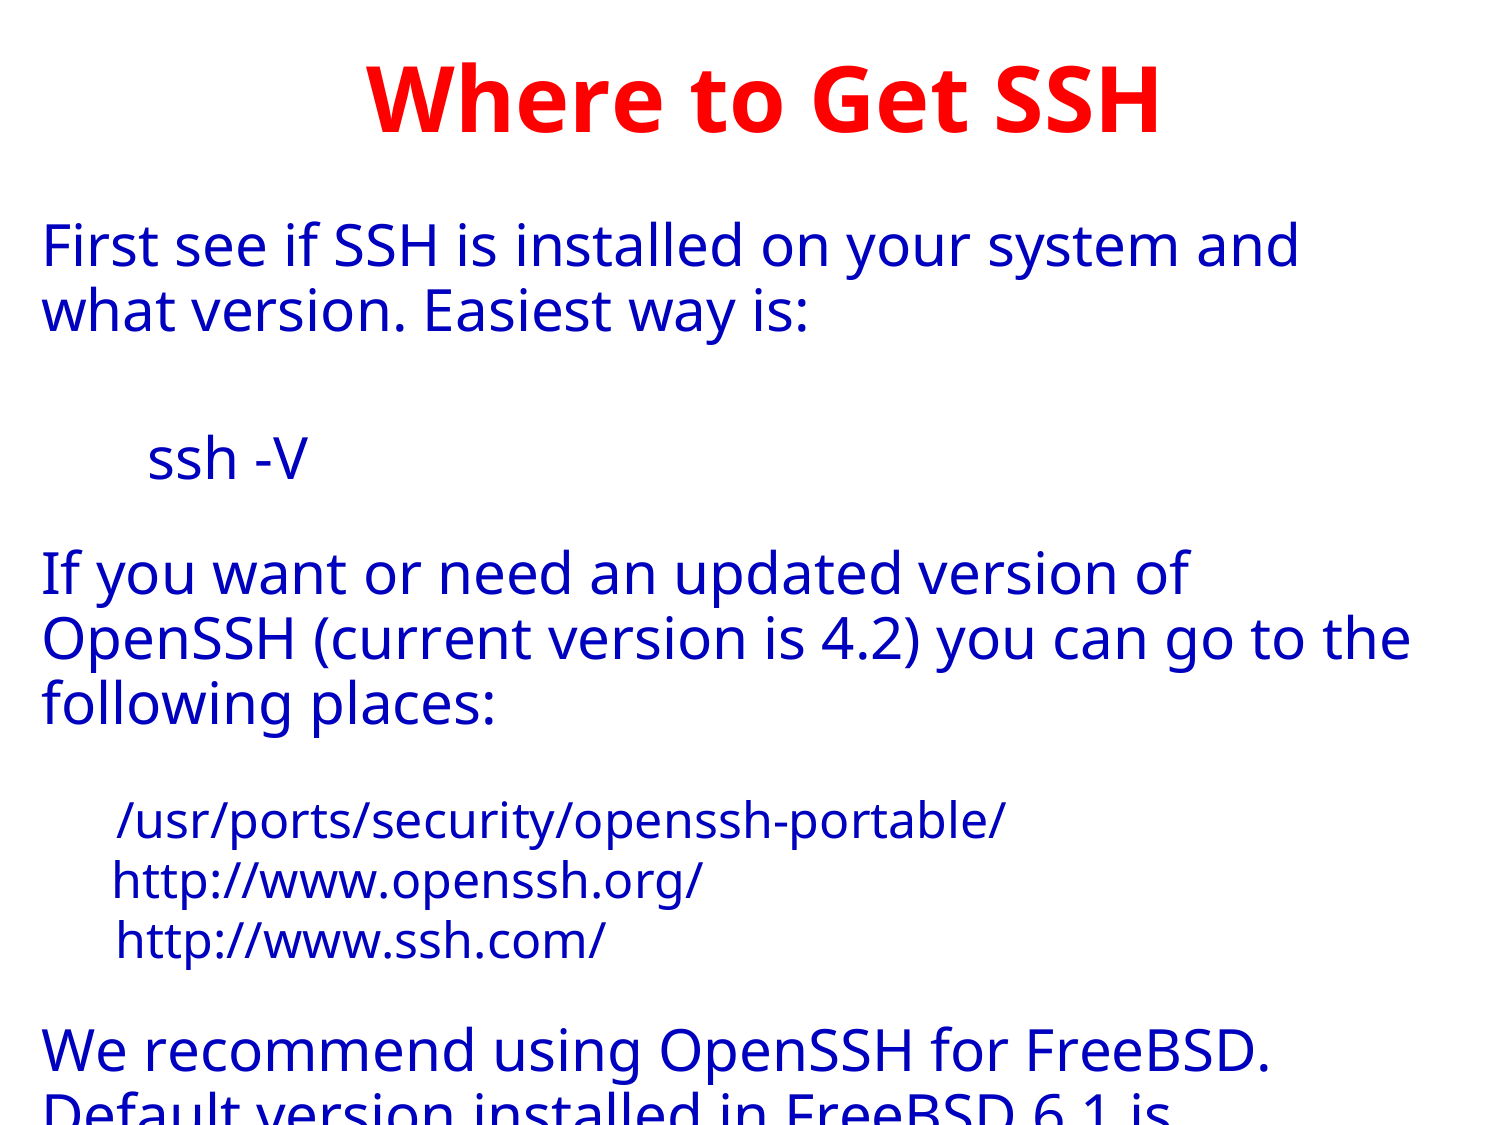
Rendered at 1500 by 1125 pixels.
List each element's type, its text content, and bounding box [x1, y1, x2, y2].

list First see if SSH is installed on your system and what version. Easiest way is: ssh -V If you want or need an updated version of OpenSSH (current version is 4.2) you can go to the following places: /usr/ports/security/openssh-portable/ http://www.openssh.org/ http://www.ssh.com/ We recommend using OpenSSH for FreeBSD. Default version installed in FreeBSD 6.1 is OpenSSH Portable version 4.2p1 [40, 214, 1430, 1102]
title Where to Get SSH [239, 34, 1293, 145]
